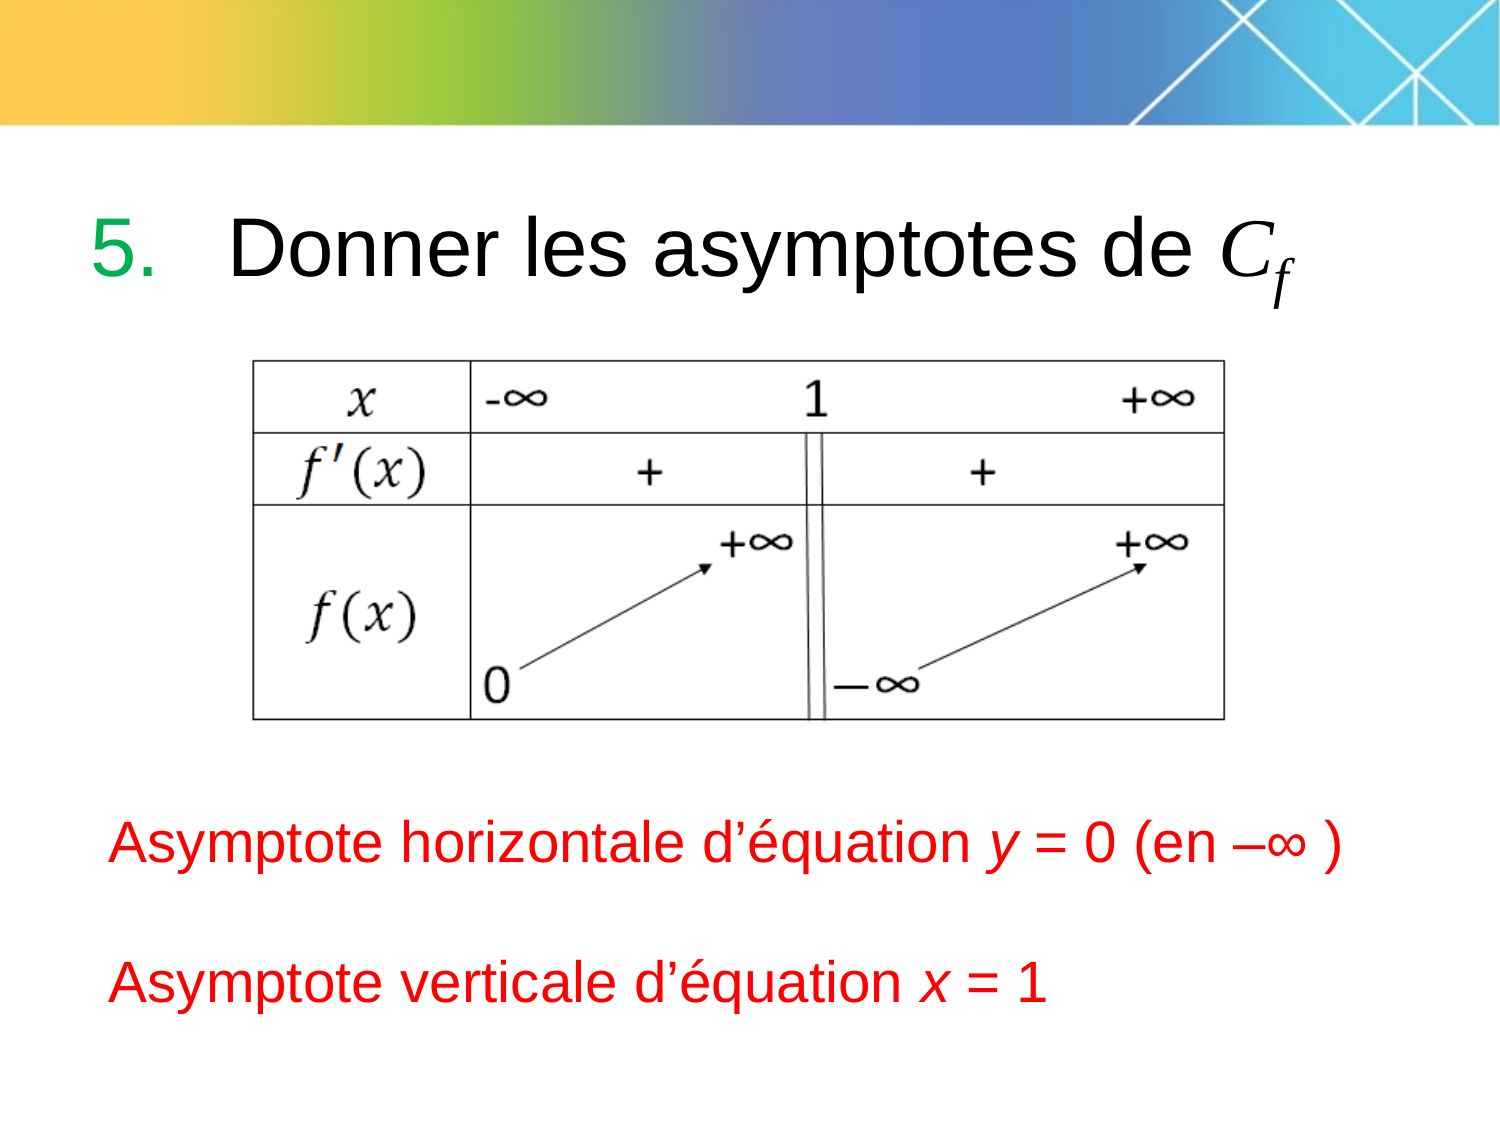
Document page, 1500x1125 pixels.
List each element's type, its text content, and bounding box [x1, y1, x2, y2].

text_box Donner les asymptotes de Cf [75, 164, 1500, 338]
picture [0, 0, 1500, 127]
text_box Asymptote horizontale d’équation y = 0 (en –∞ ) Asymptote verticale d’équation x = 1 [93, 796, 1383, 1022]
picture [234, 351, 1244, 733]
